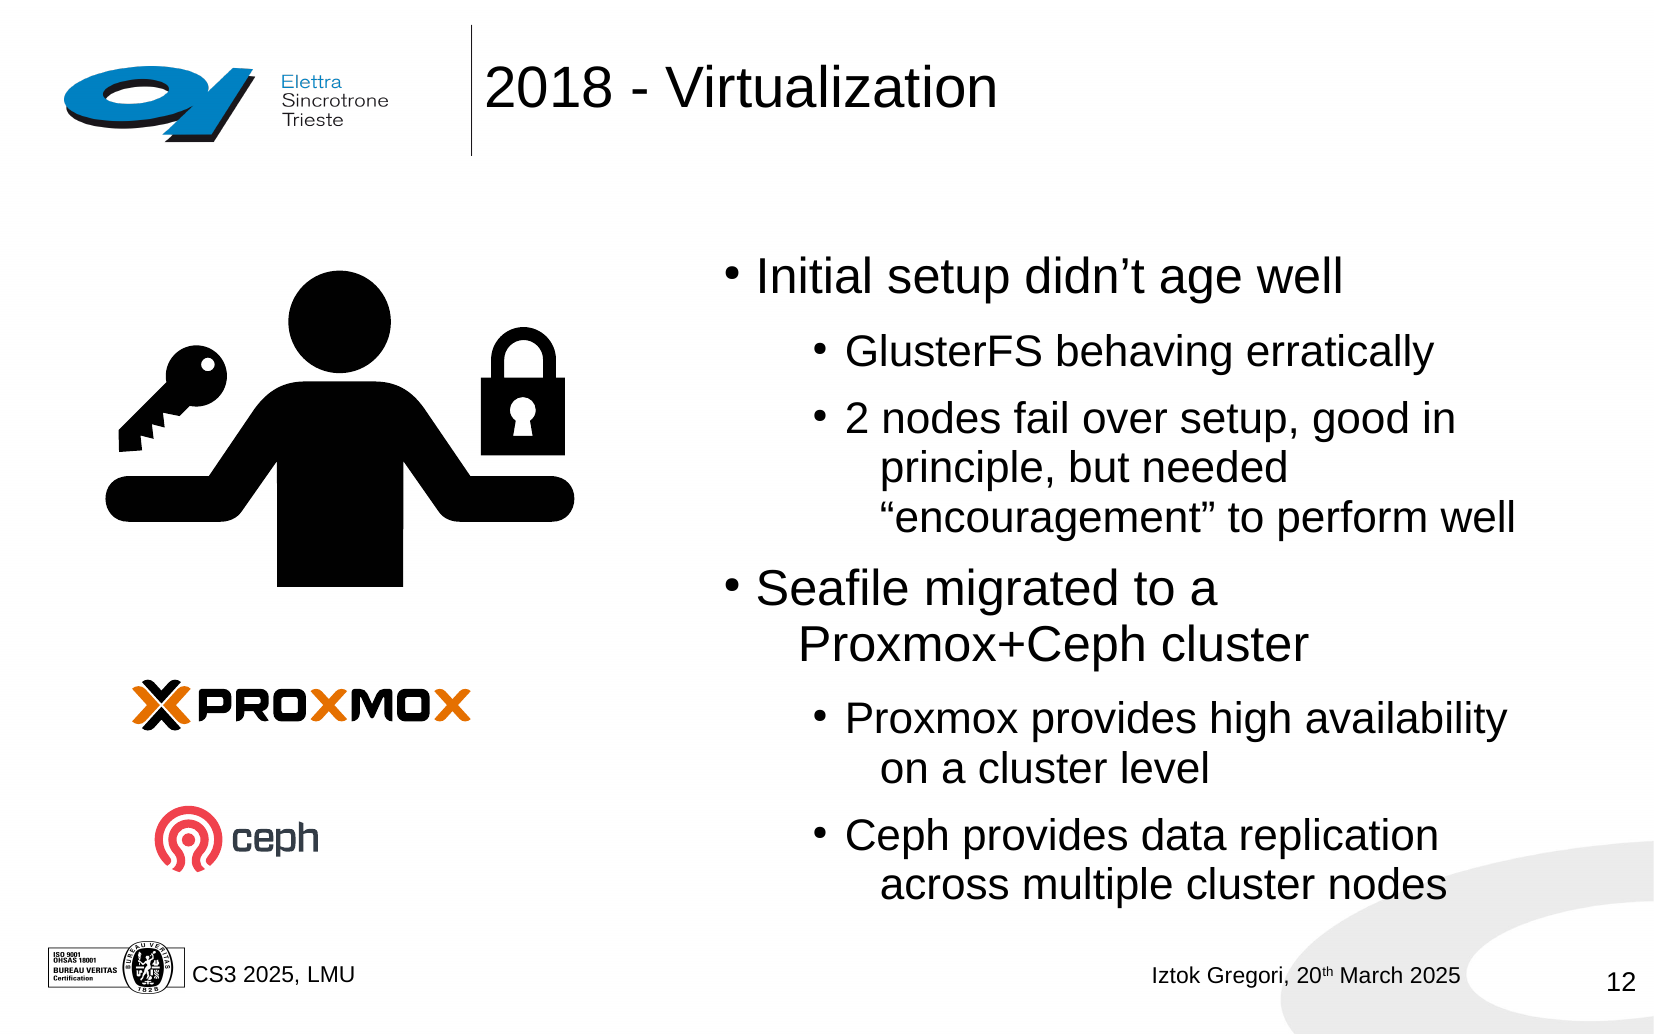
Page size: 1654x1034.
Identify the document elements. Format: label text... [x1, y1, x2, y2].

text_box <number> [1606, 967, 1654, 1000]
picture [0, 5, 1654, 1034]
list Initial setup didn’t age well GlusterFS behaving erratically 2 nodes fail over setup, good in principle, but needed “encouragement” to perform well Seafile migrated to a Proxmox+Ceph cluster Proxmox provides high availability on a cluster level Ceph provides data replication across multiple cluster nodes [708, 241, 1572, 924]
title 2018 - Virtualization [484, 24, 1583, 153]
